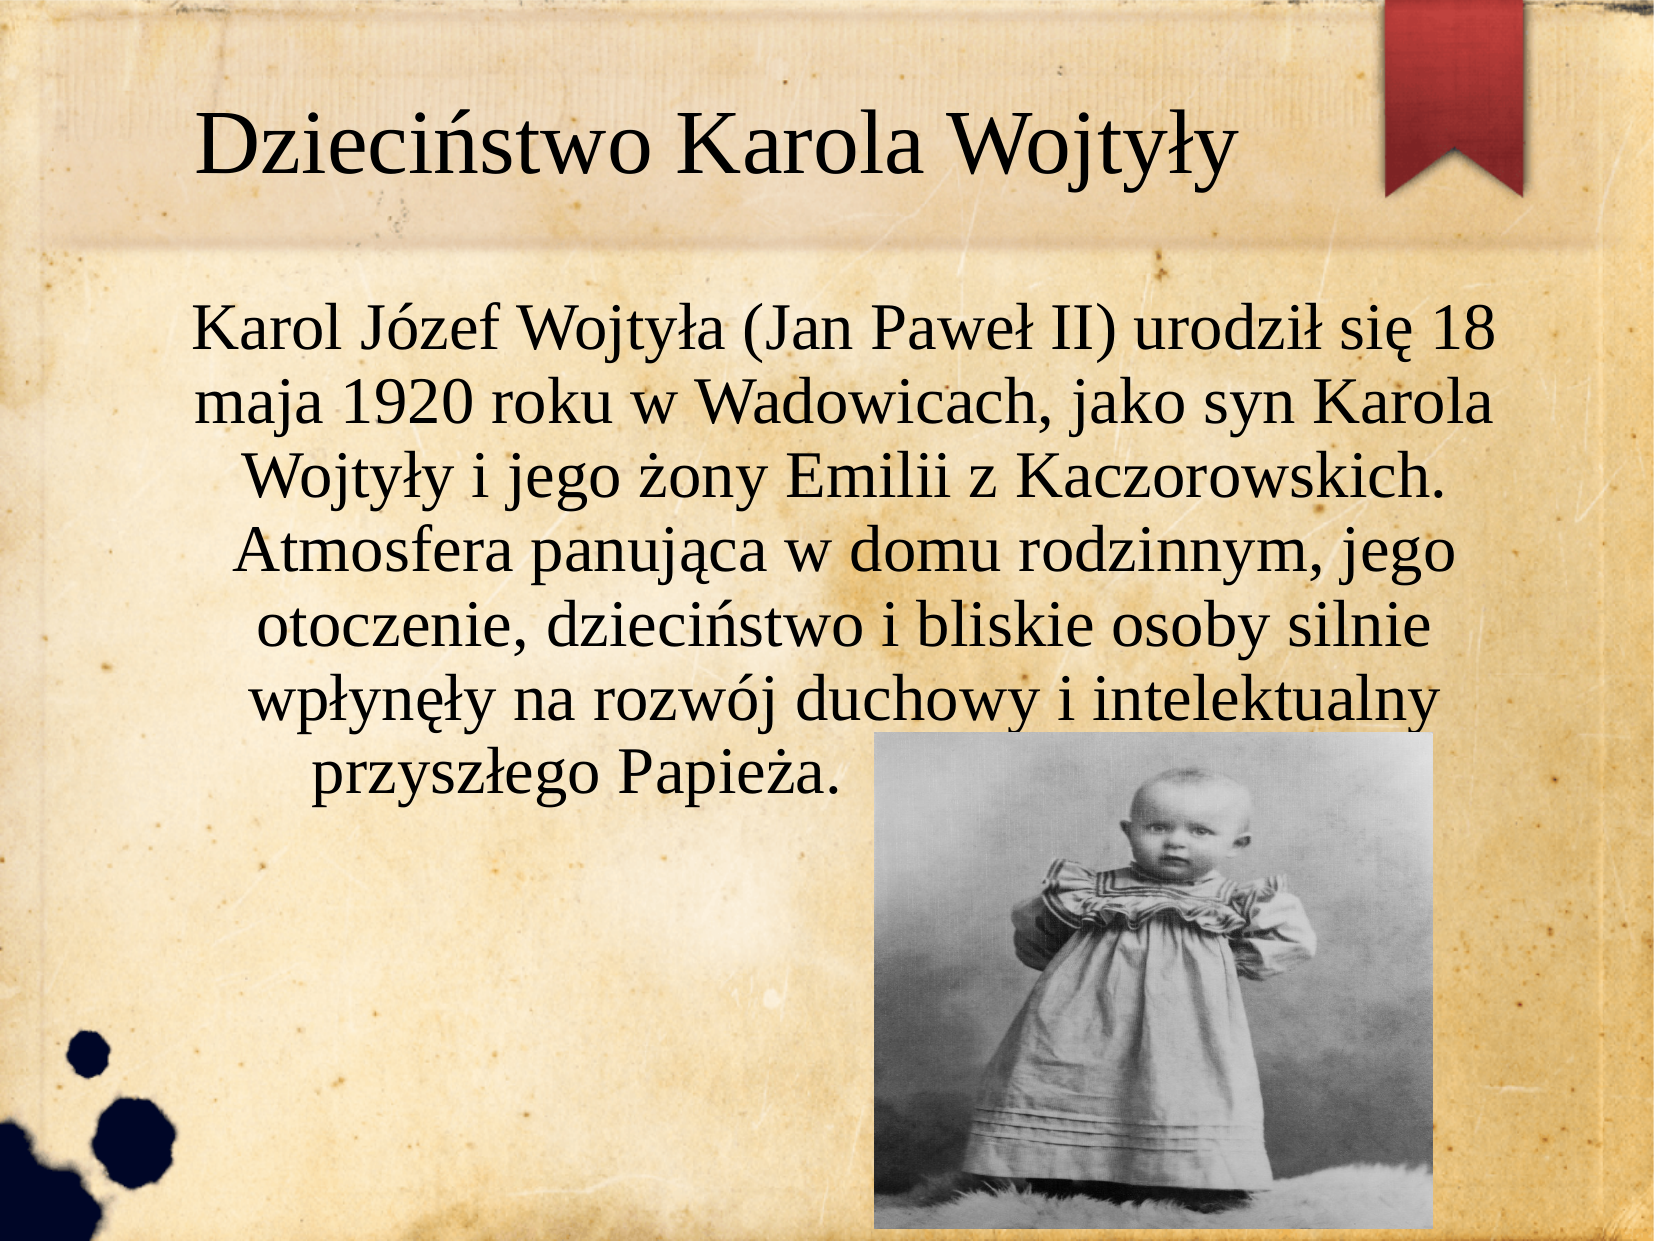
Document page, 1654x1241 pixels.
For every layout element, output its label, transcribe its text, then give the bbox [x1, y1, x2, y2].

title Dzieciństwo Karola Wojtyły [194, 49, 1459, 237]
picture [0, 0, 1654, 1241]
list Karol Józef Wojtyła (Jan Paweł II) urodził się 18 maja 1920 roku w Wadowicach, jako syn Karola Wojtyły i jego żony Emilii z Kaczorowskich. Atmosfera panująca w domu rodzinnym, jego otoczenie, dzieciństwo i bliskie osoby silnie wpłynęły na rozwój duchowy i intelektualny przyszłego Papieża. [82, 290, 1538, 1010]
